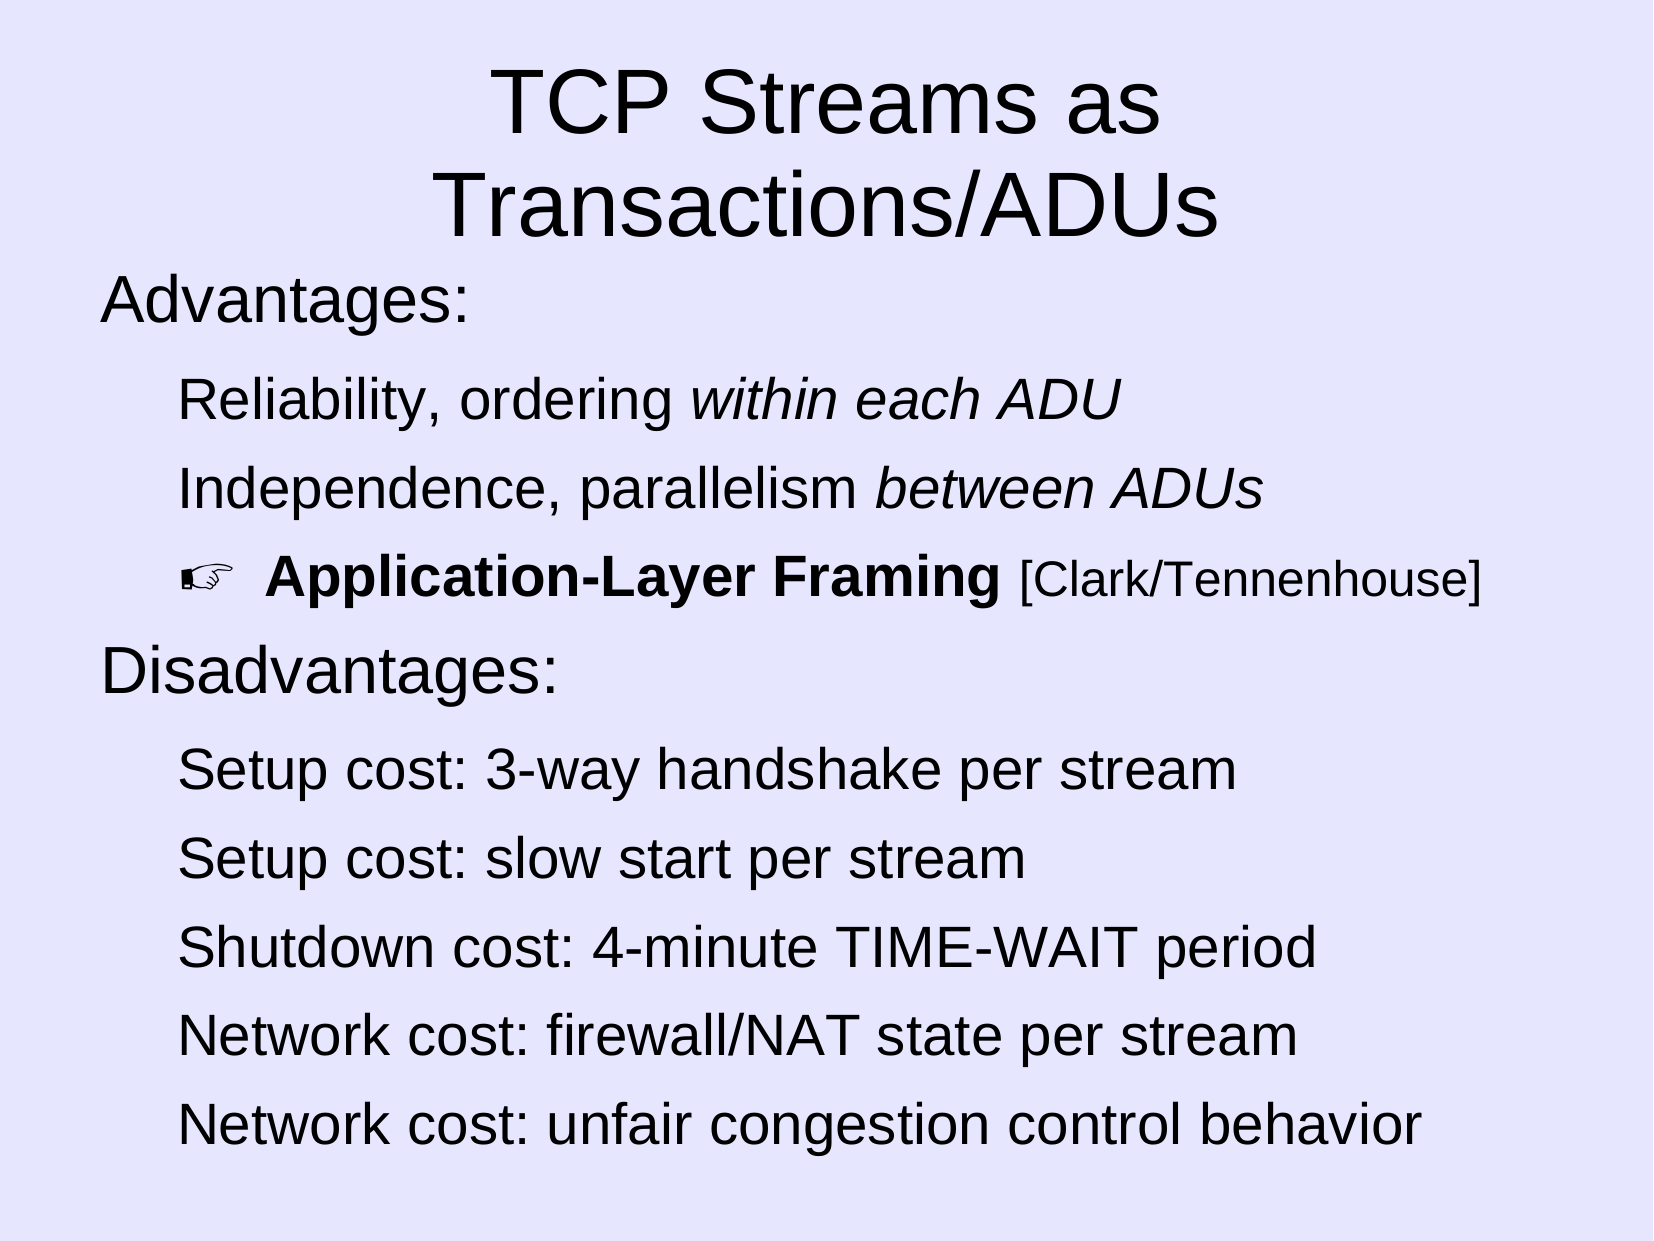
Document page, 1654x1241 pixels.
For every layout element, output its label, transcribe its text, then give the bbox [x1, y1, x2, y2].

list Advantages: Reliability, ordering within each ADU Independence, parallelism between ADUs ☞ Application-Layer Framing [Clark/Tennenhouse] Disadvantages: Setup cost: 3-way handshake per stream Setup cost: slow start per stream Shutdown cost: 4-minute TIME-WAIT period Network cost: firewall/NAT state per stream Network cost: unfair congestion control behavior [82, 262, 1571, 1189]
title TCP Streams as Transactions/ADUs [82, 56, 1571, 250]
